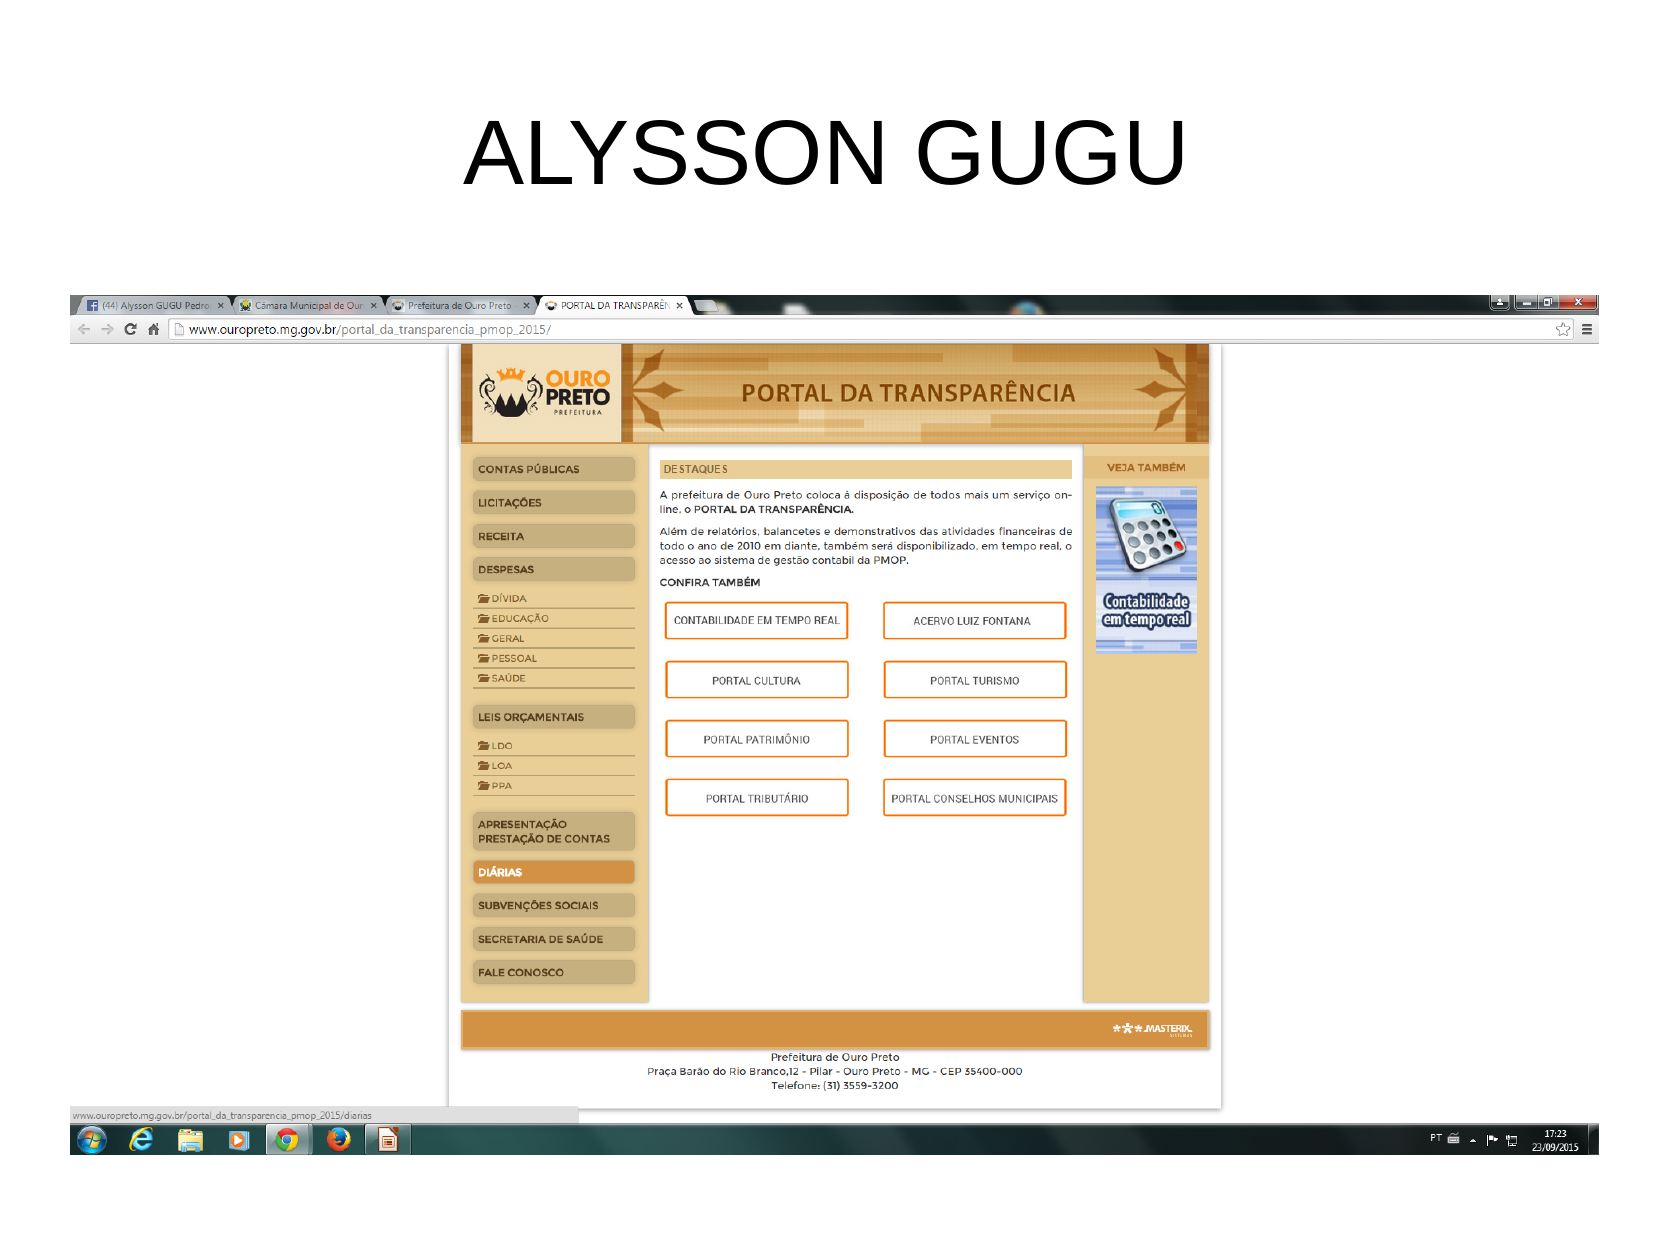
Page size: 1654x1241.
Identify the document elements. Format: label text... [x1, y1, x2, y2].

title ALYSSON GUGU [82, 49, 1571, 257]
picture [70, 295, 1599, 1155]
